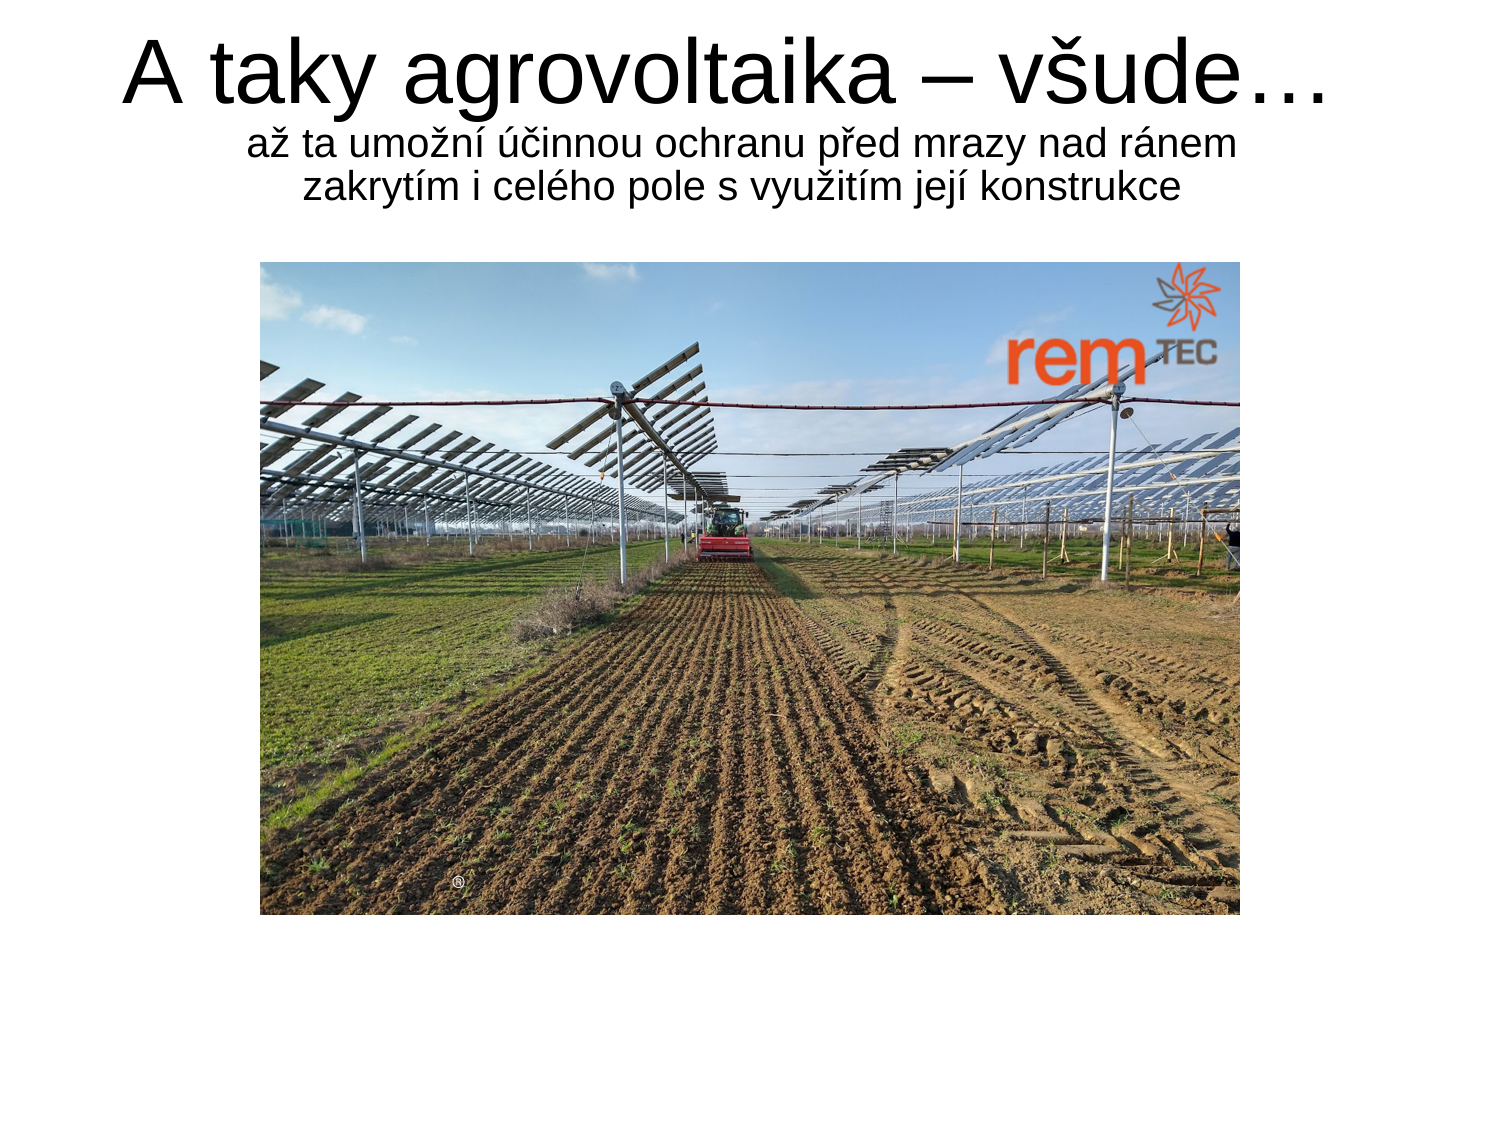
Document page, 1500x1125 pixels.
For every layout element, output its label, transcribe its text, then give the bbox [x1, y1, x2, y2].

title A taky agrovoltaika – všude… až ta umožní účinnou ochranu před mrazy nad ránem zakrytím i celého pole s využitím její konstrukce [67, 1, 1418, 237]
picture [260, 262, 1240, 915]
